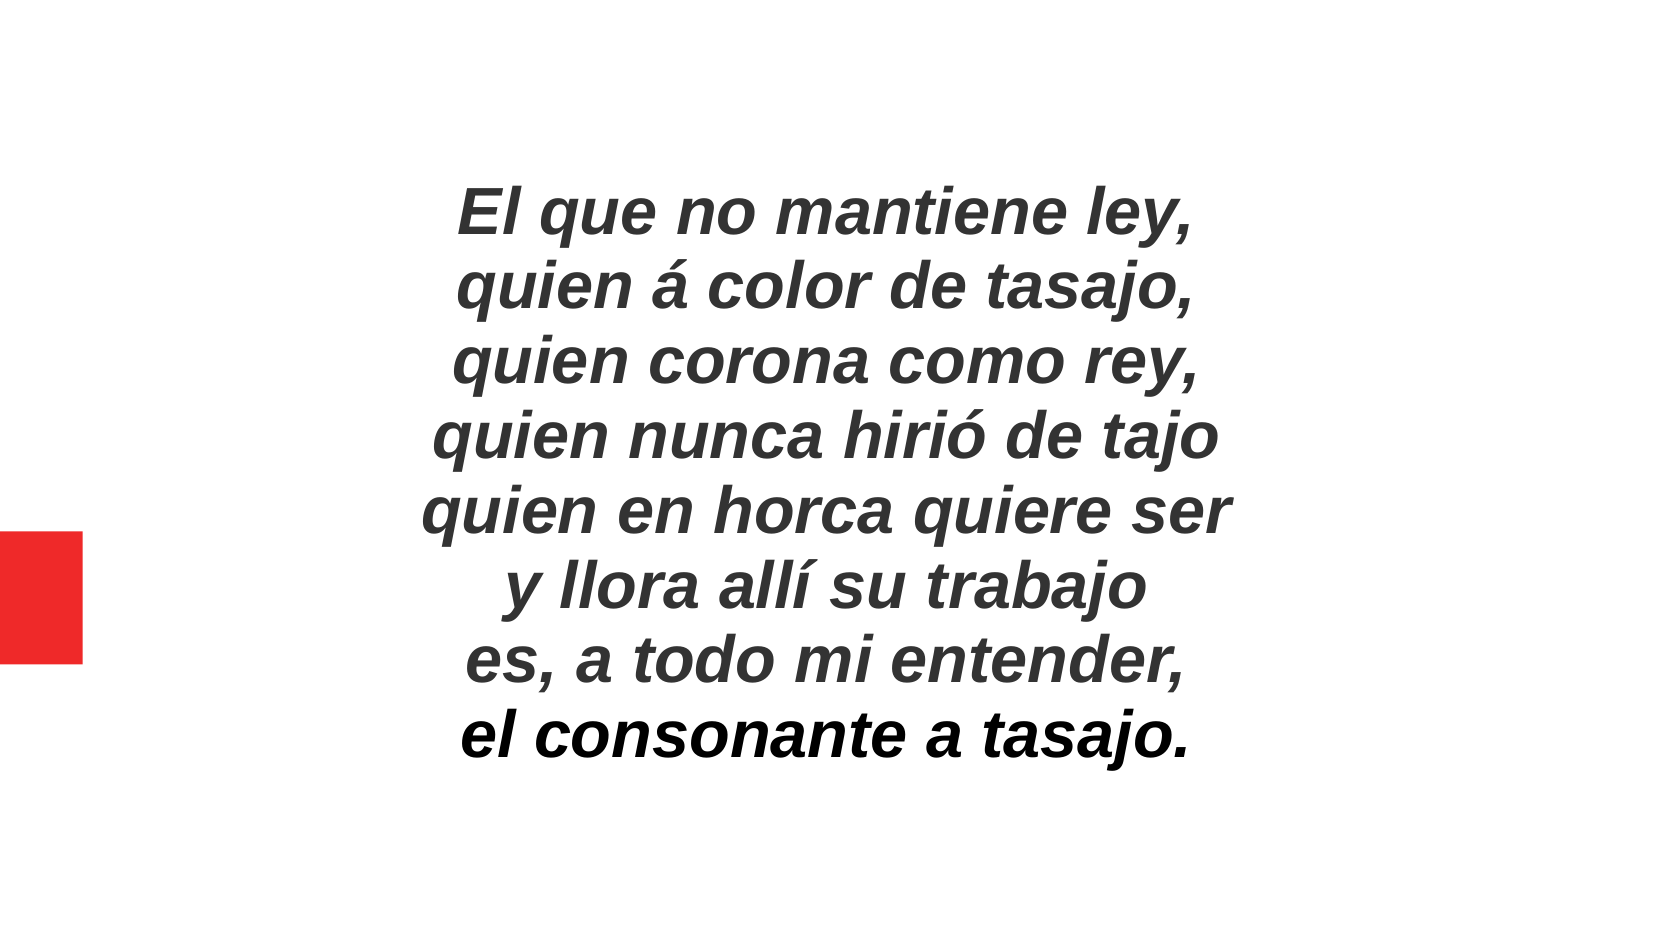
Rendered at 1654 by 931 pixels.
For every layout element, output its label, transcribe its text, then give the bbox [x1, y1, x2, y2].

title El que no mantiene ley, quien á color de tasajo, quien corona como rey, quien nunca hirió de tajo quien en horca quiere ser y llora allí su trabajo es, a todo mi entender, el consonante a tasajo. [82, 173, 1571, 772]
